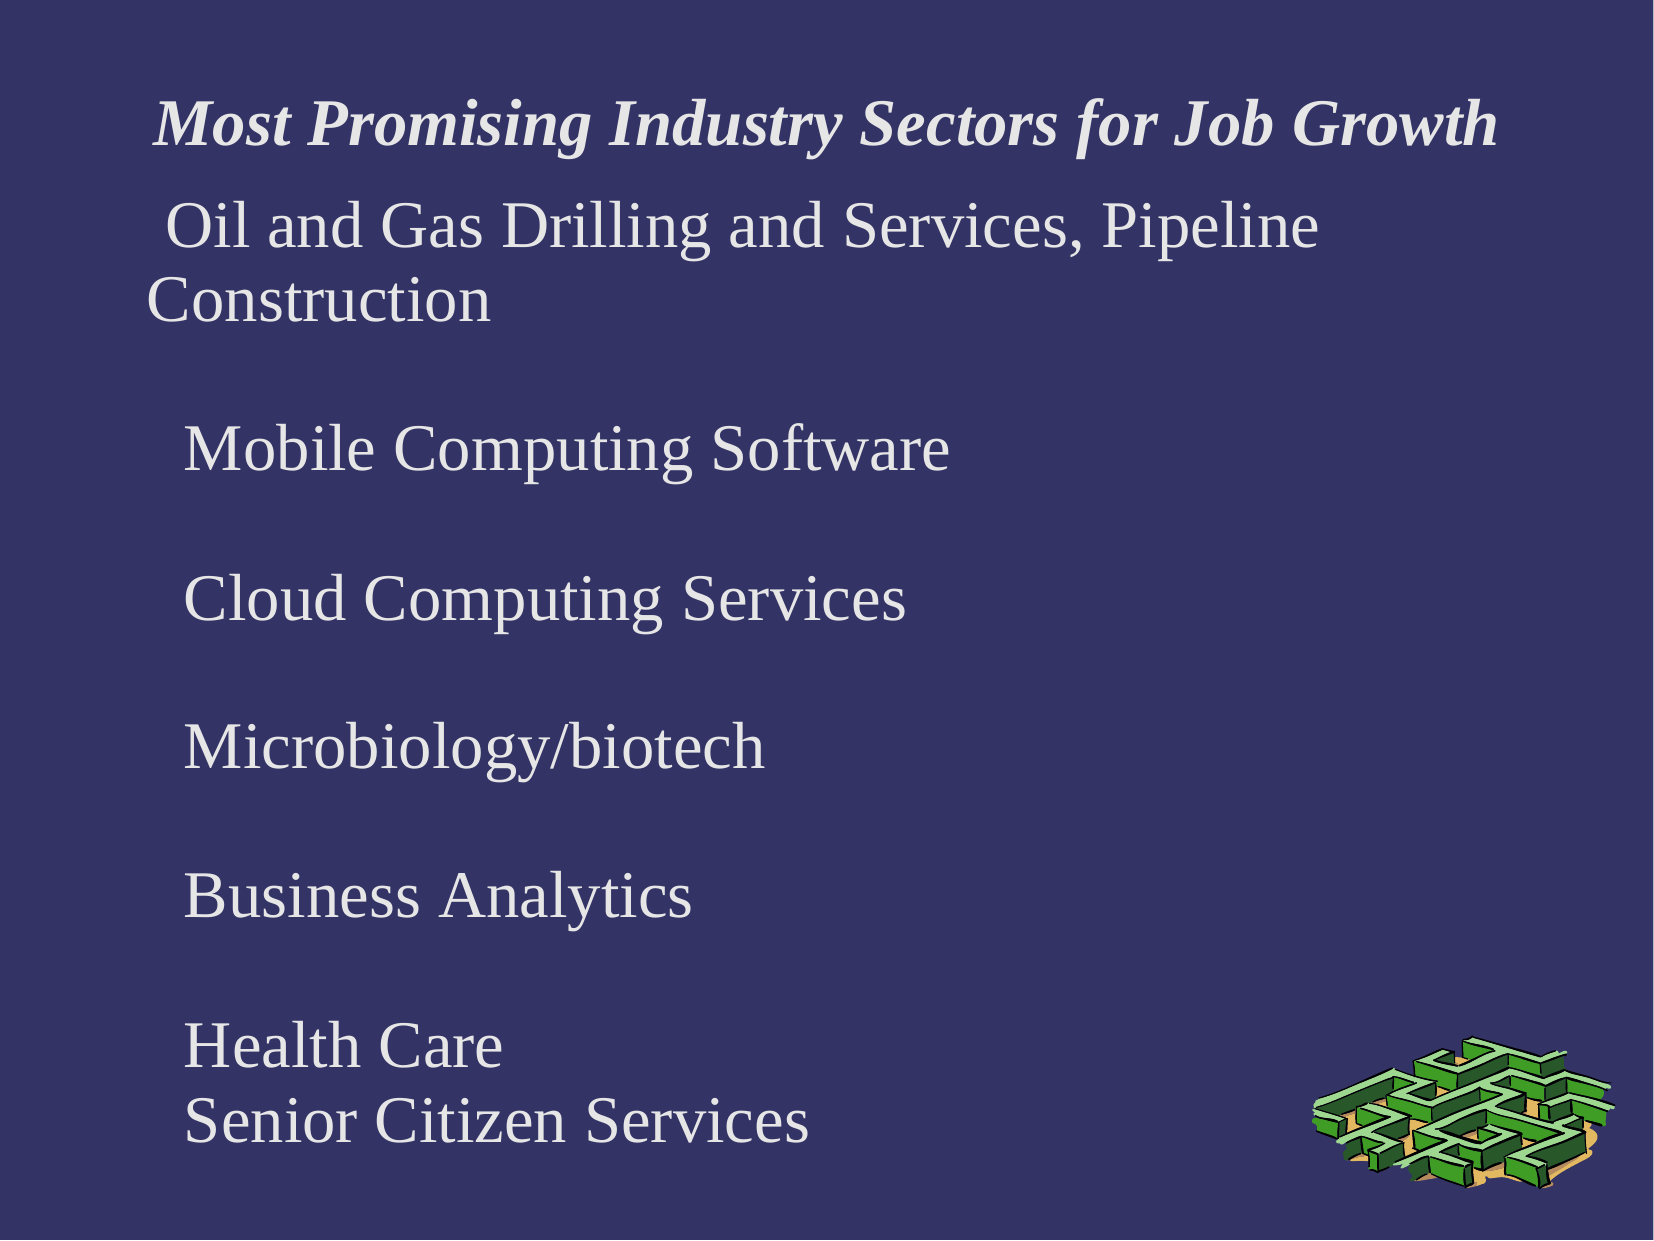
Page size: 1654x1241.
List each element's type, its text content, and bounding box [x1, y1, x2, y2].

title Most Promising Industry Sectors for Job Growth [121, 19, 1534, 227]
list Oil and Gas Drilling and Services, Pipeline Construction Mobile Computing Software Cloud Computing Services Microbiology/biotech Business Analytics Health Care Senior Citizen Services [146, 112, 1538, 1155]
